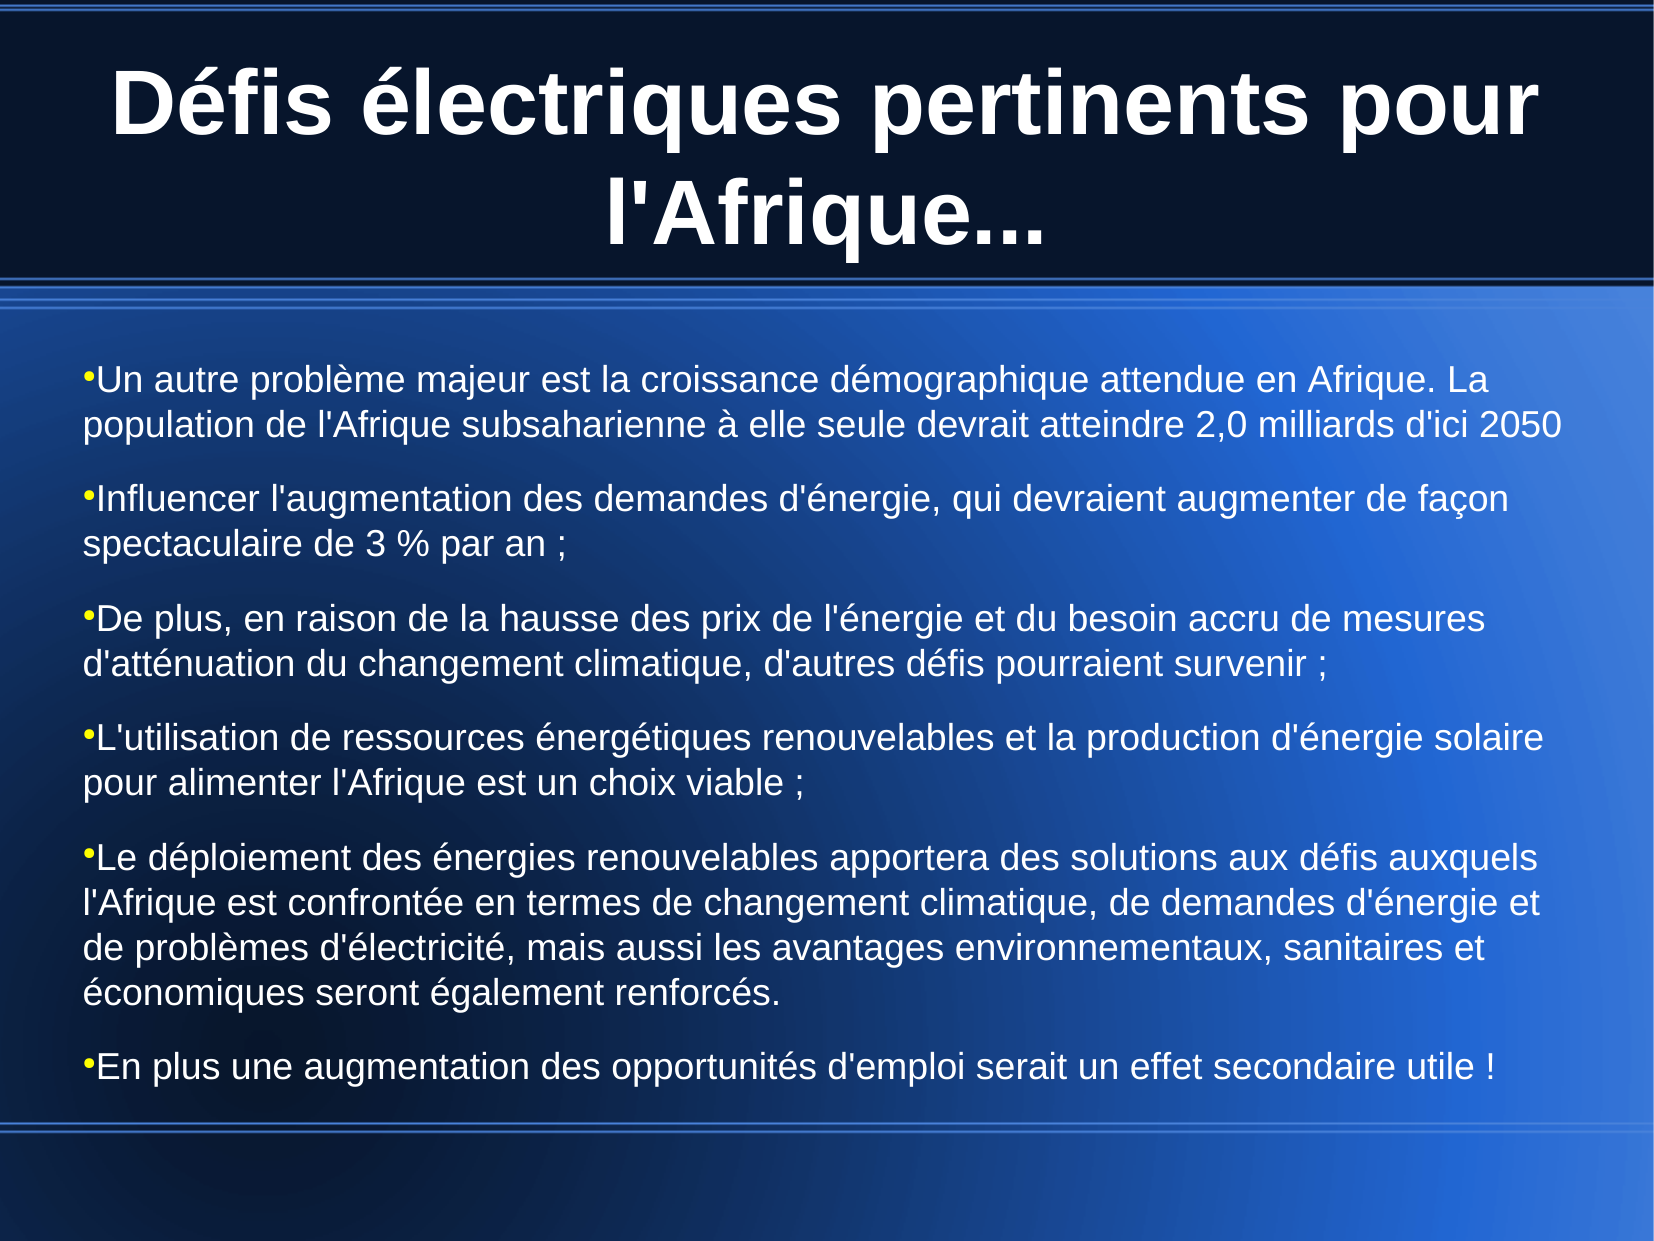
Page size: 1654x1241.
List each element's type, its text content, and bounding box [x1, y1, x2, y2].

title Défis électriques pertinents pour l'Afrique... [82, 42, 1571, 263]
picture [0, 0, 1654, 1241]
list Un autre problème majeur est la croissance démographique attendue en Afrique. La population de l'Afrique subsaharienne à elle seule devrait atteindre 2,0 milliards d'ici 2050 Influencer l'augmentation des demandes d'énergie, qui devraient augmenter de façon spectaculaire de 3 % par an ; De plus, en raison de la hausse des prix de l'énergie et du besoin accru de mesures d'atténuation du changement climatique, d'autres défis pourraient survenir ; L'utilisation de ressources énergétiques renouvelables et la production d'énergie solaire pour alimenter l'Afrique est un choix viable ; Le déploiement des énergies renouvelables apportera des solutions aux défis auxquels l'Afrique est confrontée en termes de changement climatique, de demandes d'énergie et de problèmes d'électricité, mais aussi les avantages environnementaux, sanitaires et économiques seront également renforcés. En plus une augmentation des opportunités d'emploi serait un effet secondaire utile ! [82, 355, 1571, 1109]
